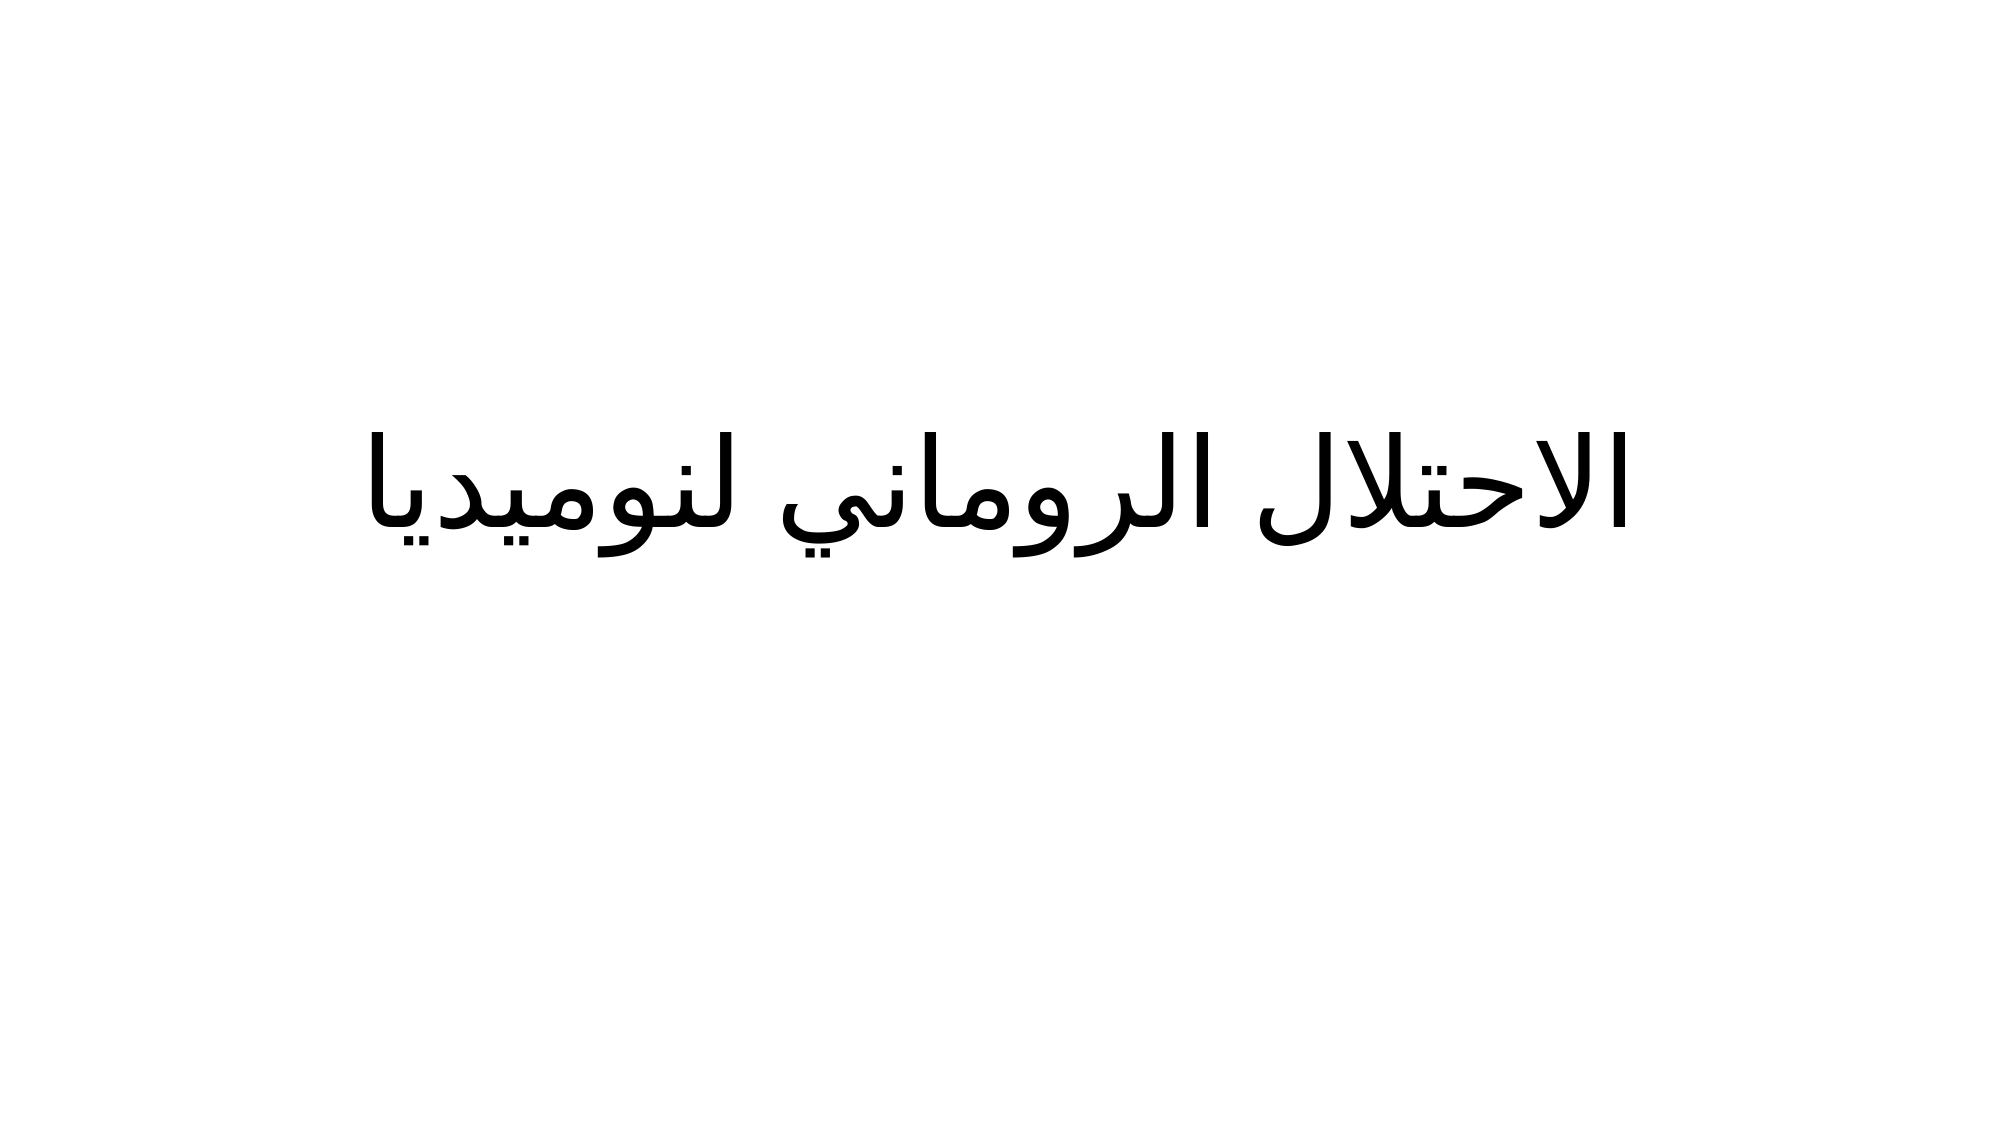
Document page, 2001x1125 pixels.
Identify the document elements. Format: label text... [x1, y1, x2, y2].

title الاحتلال الروماني لنوميديا [249, 299, 1750, 563]
